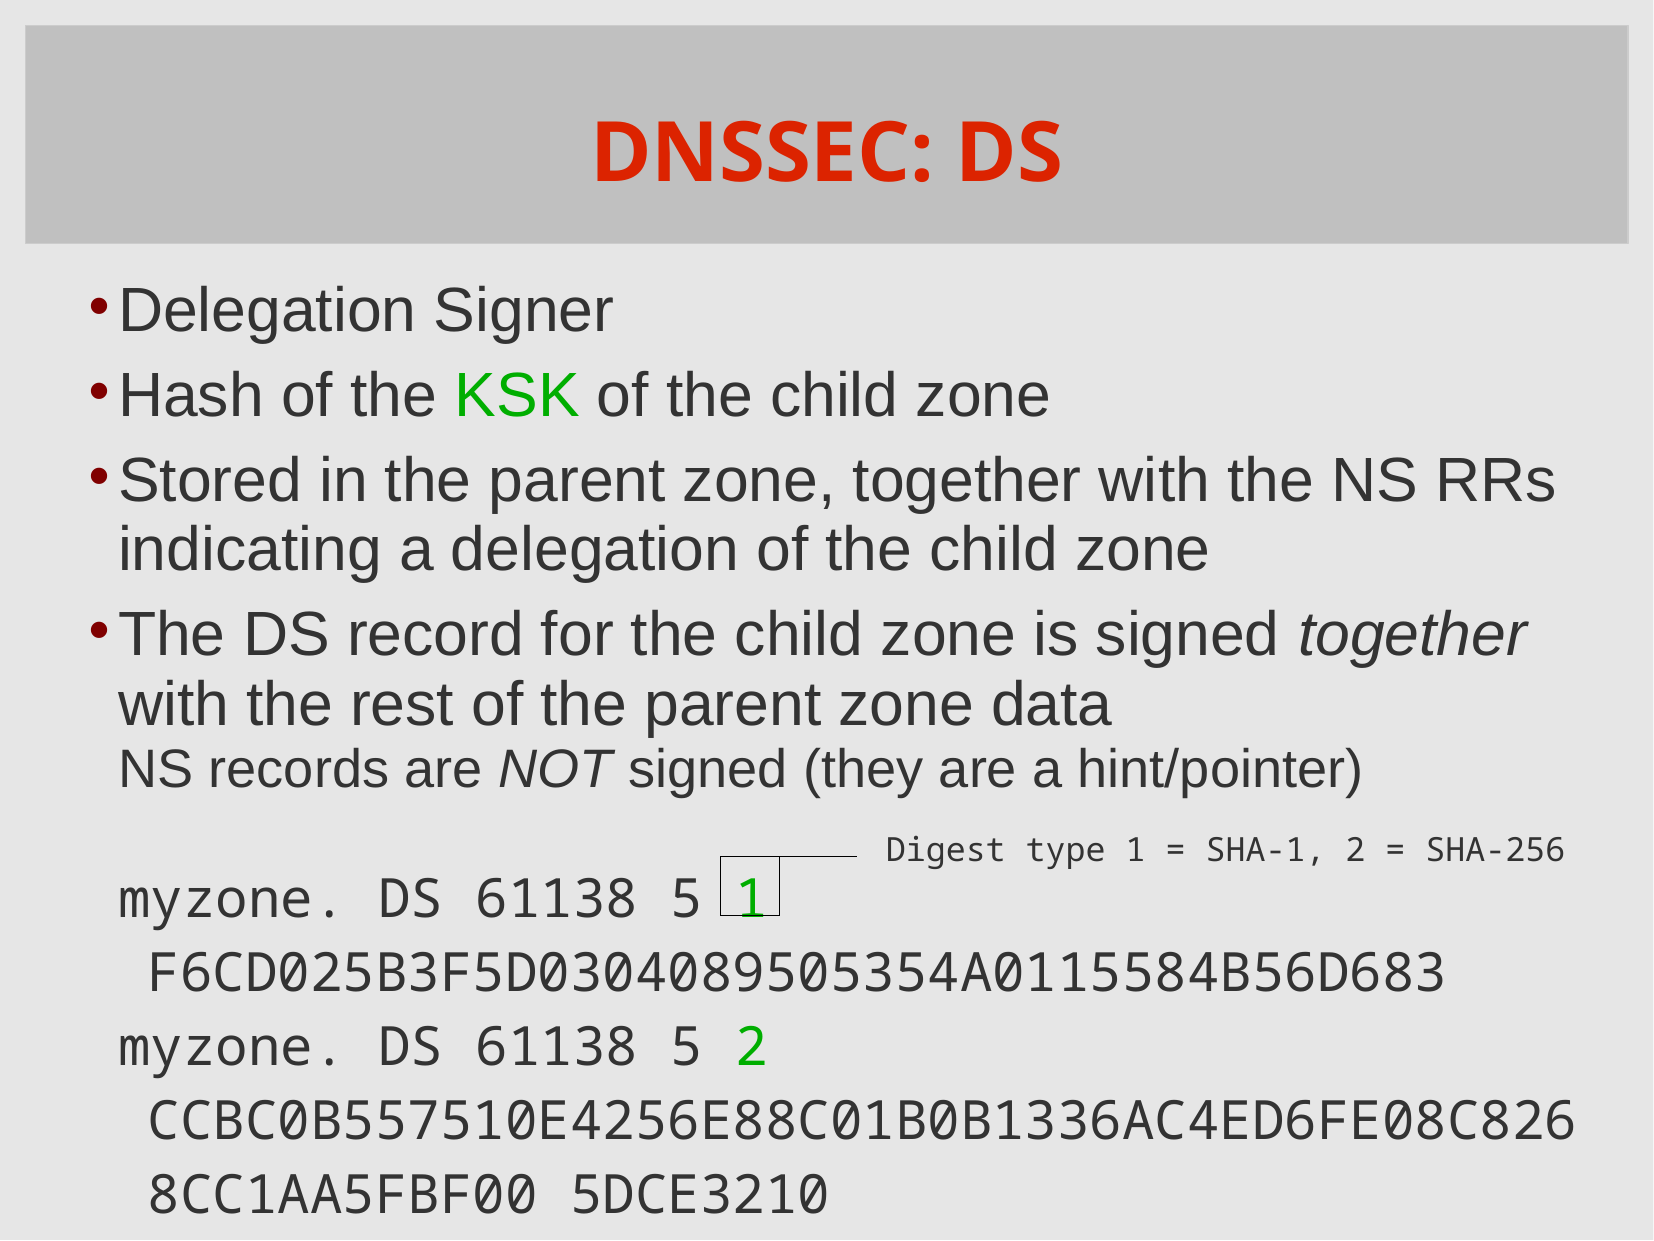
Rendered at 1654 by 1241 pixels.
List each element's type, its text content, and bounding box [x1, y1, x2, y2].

title DNSSEC: DS [121, 46, 1532, 253]
list Delegation Signer Hash of the KSK of the child zone Stored in the parent zone, together with the NS RRs indicating a delegation of the child zone The DS record for the child zone is signed together with the rest of the parent zone data NS records are NOT signed (they are a hint/pointer) myzone. DS 61138 5 1 F6CD025B3F5D0304089505354A0115584B56D683 myzone. DS 61138 5 2 CCBC0B557510E4256E88C01B0B1336AC4ED6FE08C8268CC1AA5FBF00 5DCE3210 digest = hash( canonical FQDN on KEY RR | KEY_RR_rdata) [59, 274, 1593, 1241]
text_box Digest type 1 = SHA-1, 2 = SHA-256 [885, 817, 1595, 872]
